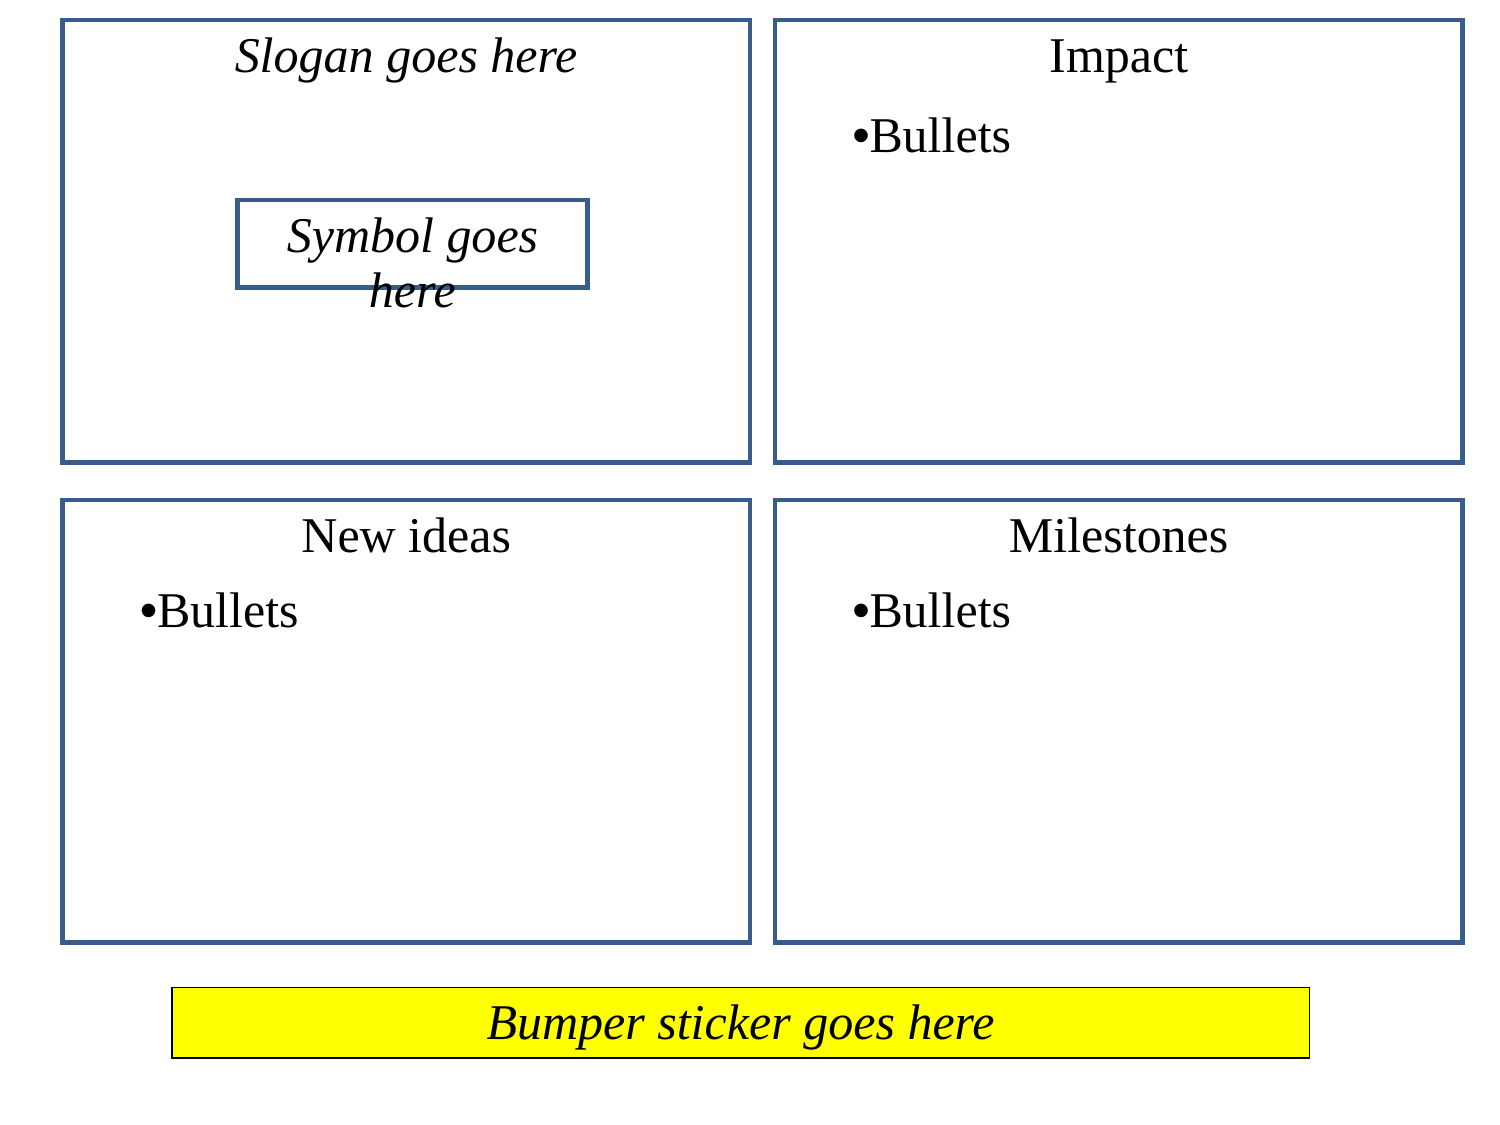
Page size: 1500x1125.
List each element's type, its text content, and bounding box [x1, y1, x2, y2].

text_box Slogan goes here [62, 20, 751, 463]
text_box Impact [774, 20, 1463, 463]
text_box Bumper sticker goes here [172, 987, 1310, 1059]
text_box Bullets [837, 99, 1401, 171]
text_box Bullets [124, 574, 688, 646]
text_box Milestones [774, 500, 1463, 943]
text_box New ideas [62, 500, 751, 943]
text_box Bullets [837, 574, 1401, 646]
text_box Symbol goes here [237, 199, 588, 288]
